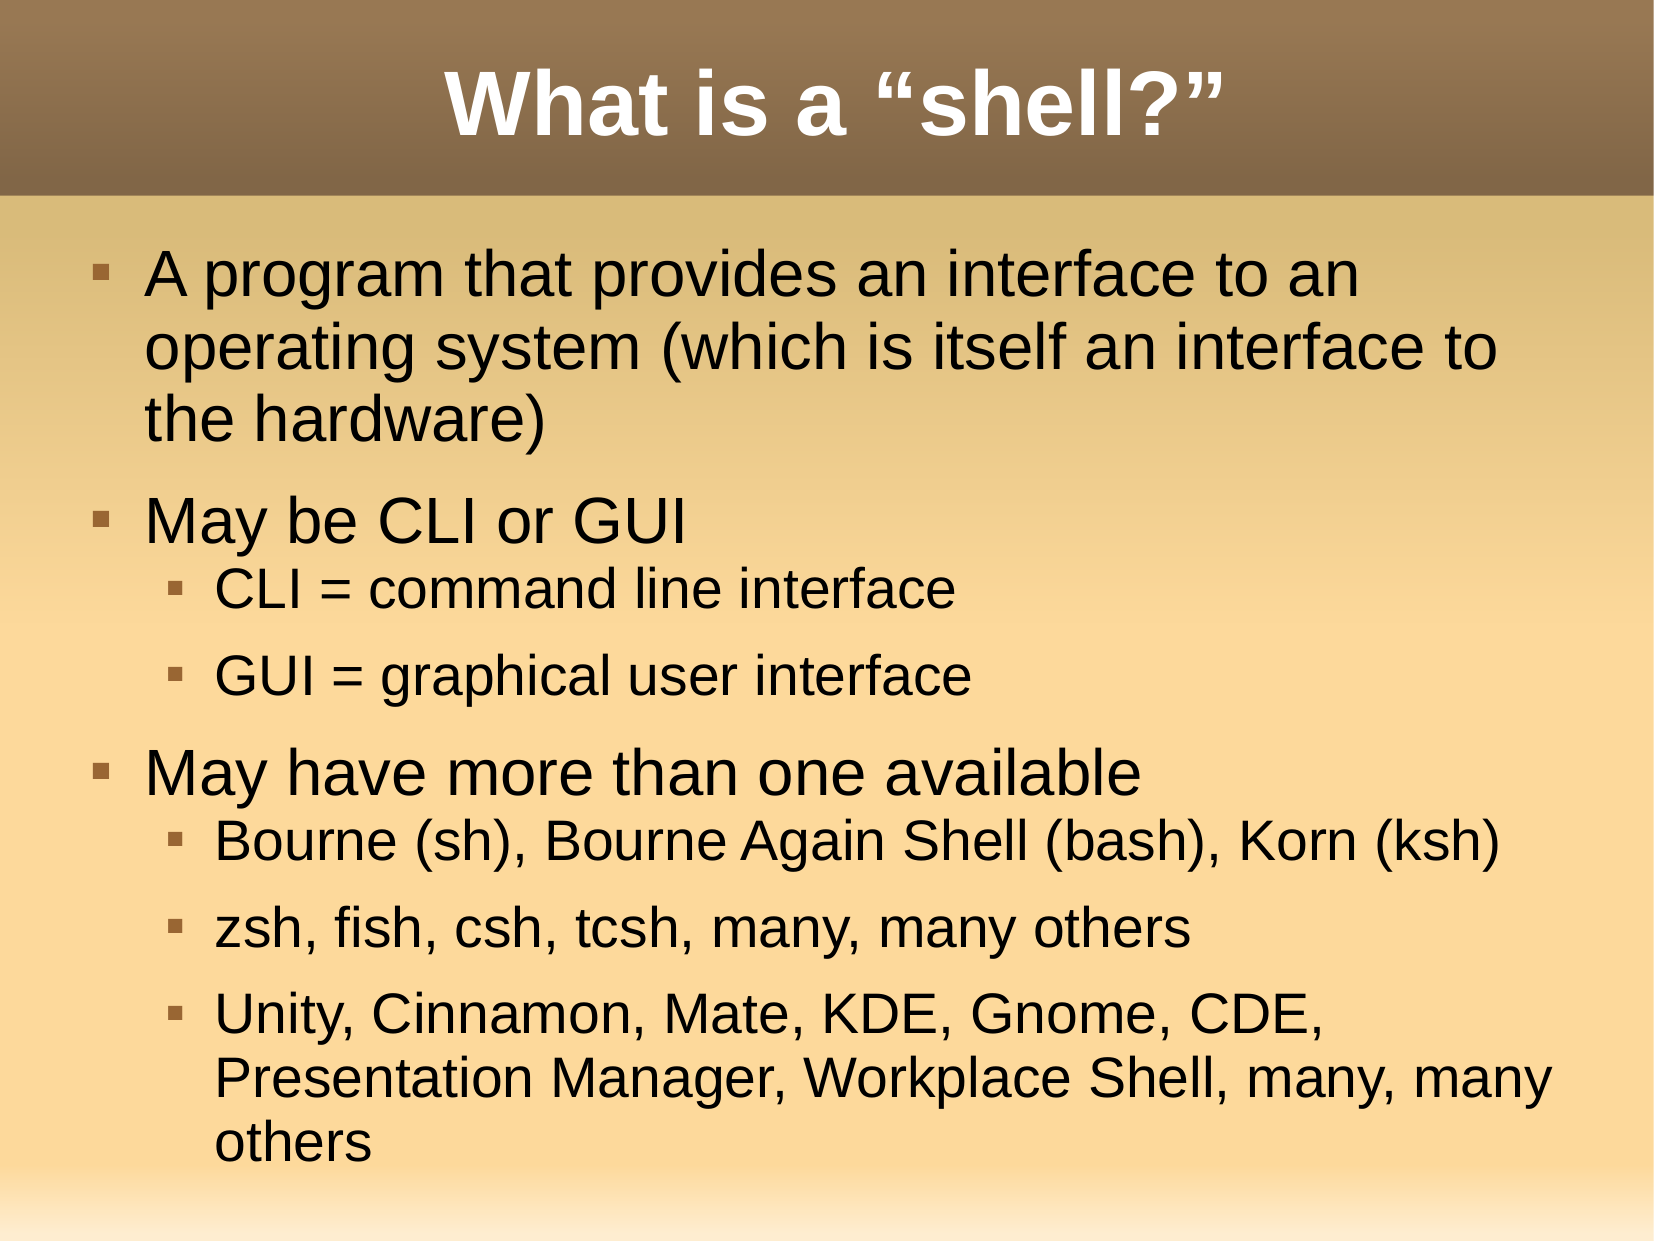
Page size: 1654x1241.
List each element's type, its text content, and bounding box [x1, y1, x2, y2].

picture [0, 0, 1654, 1241]
title What is a “shell?” [76, 0, 1565, 208]
list A program that provides an interface to an operating system (which is itself an interface to the hardware) May be CLI or GUI CLI = command line interface GUI = graphical user interface May have more than one available Bourne (sh), Bourne Again Shell (bash), Korn (ksh) zsh, fish, csh, tcsh, many, many others Unity, Cinnamon, Mate, KDE, Gnome, CDE, Presentation Manager, Workplace Shell, many, many others [75, 237, 1564, 1185]
